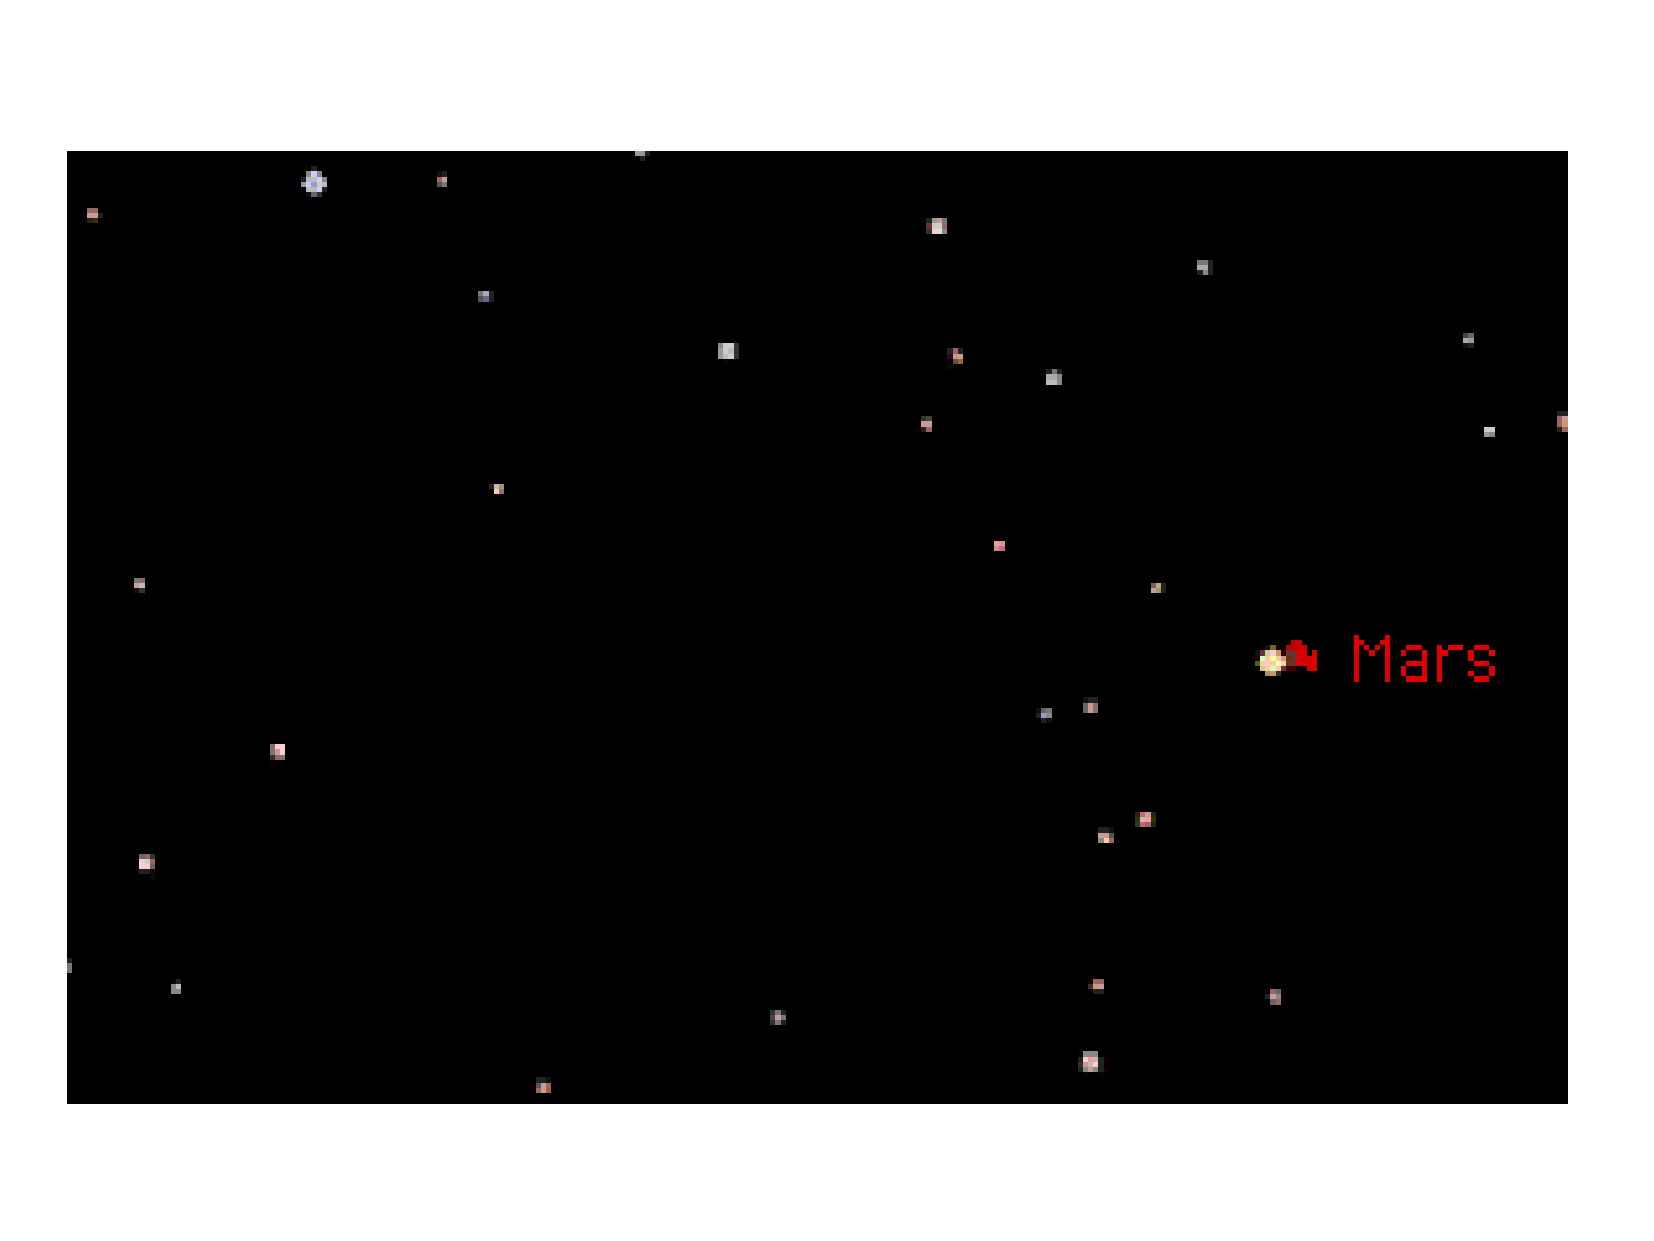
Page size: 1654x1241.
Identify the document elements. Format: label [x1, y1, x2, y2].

picture [67, 151, 1568, 1105]
